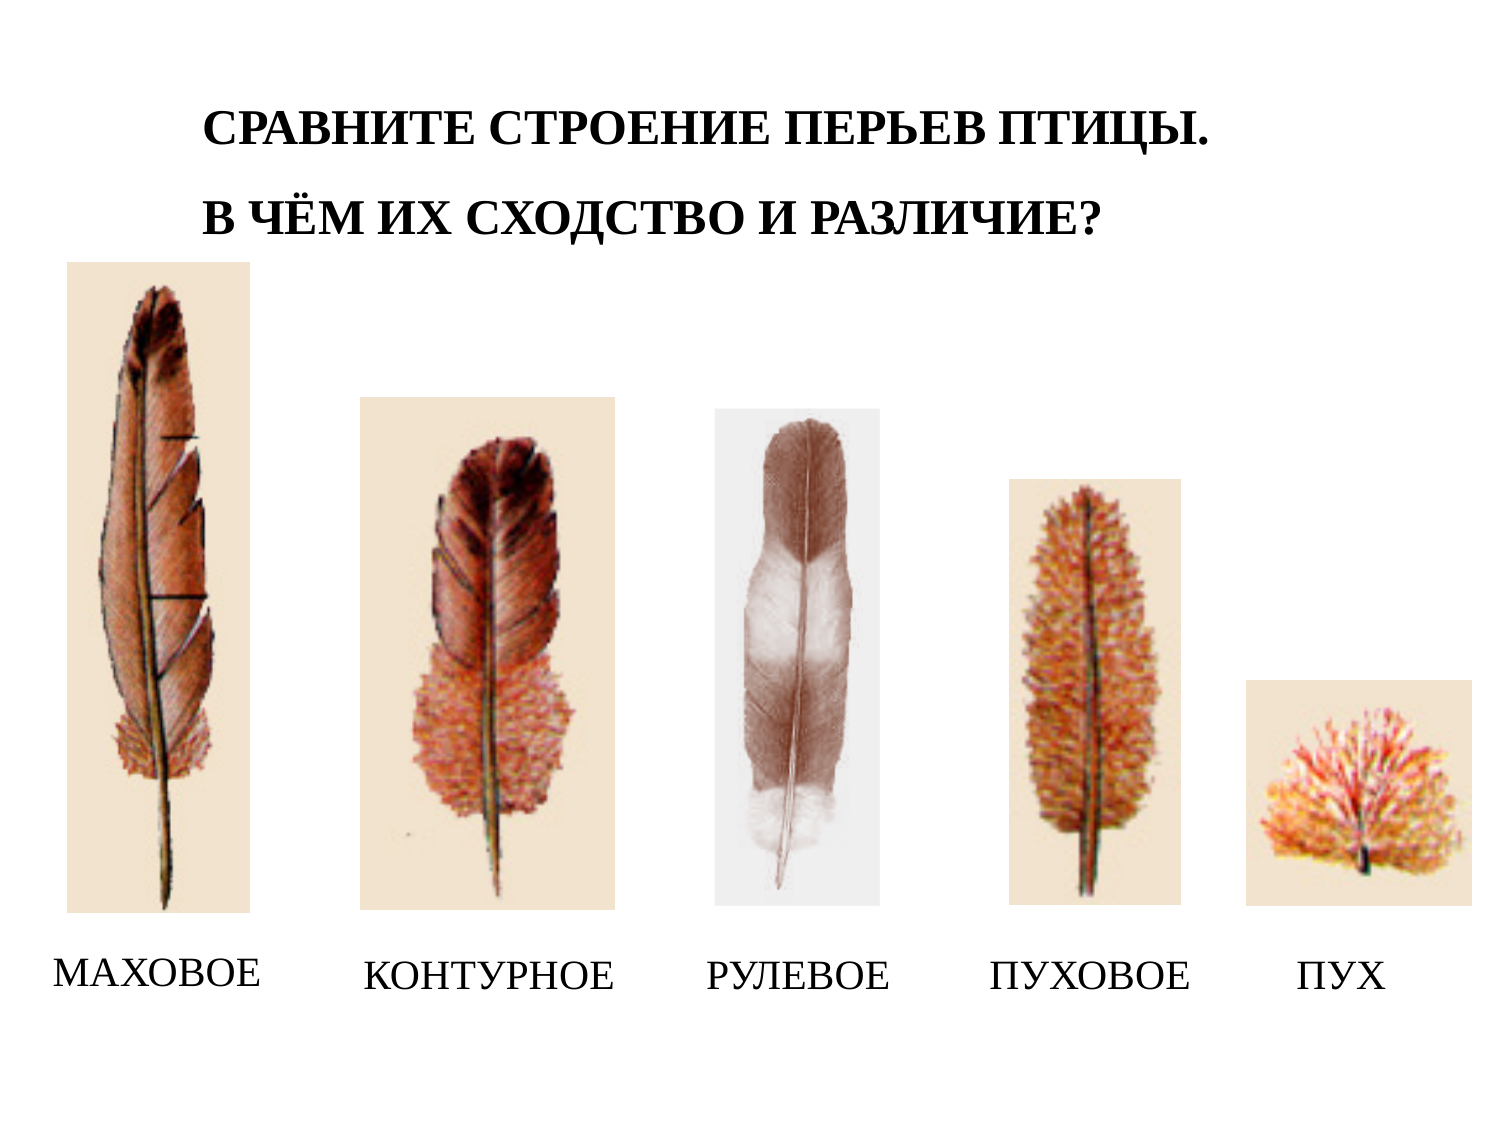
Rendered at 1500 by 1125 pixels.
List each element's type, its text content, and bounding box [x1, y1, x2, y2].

text_box РУЛЕВОЕ [690, 940, 908, 1007]
text_box КОНТУРНОЕ [348, 940, 690, 1007]
picture [714, 408, 880, 906]
text_box МАХОВОЕ [37, 937, 400, 1004]
picture [1246, 680, 1472, 906]
picture [67, 262, 250, 913]
picture [360, 397, 615, 910]
picture [1009, 479, 1181, 905]
text_box ПУХОВОЕ [974, 940, 1275, 1007]
text_box СРАВНИТЕ СТРОЕНИЕ ПЕРЬЕВ ПТИЦЫ. В ЧЁМ ИХ СХОДСТВО И РАЗЛИЧИЕ? [187, 87, 1426, 253]
text_box ПУХ [1281, 940, 1470, 1007]
